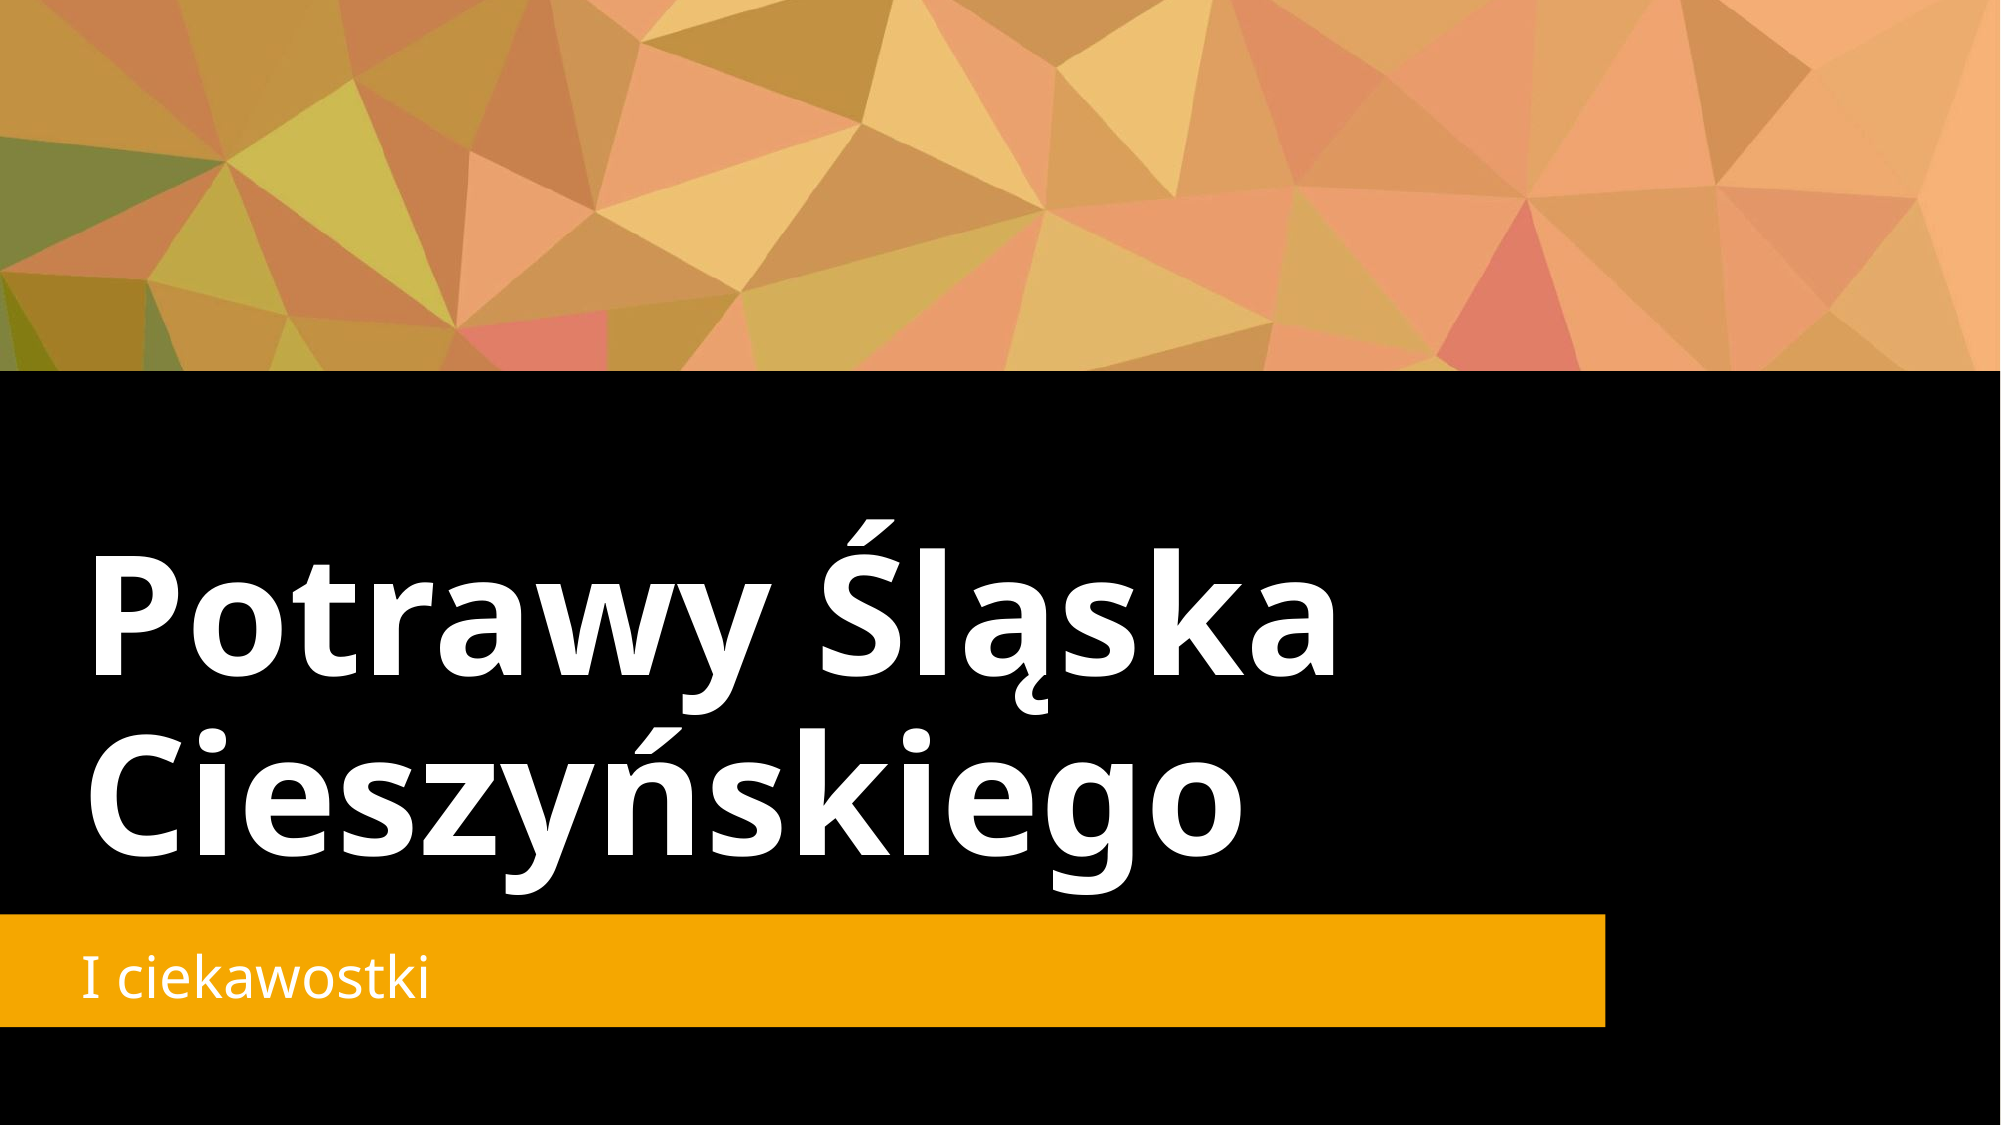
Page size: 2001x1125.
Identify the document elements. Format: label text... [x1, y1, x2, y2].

picture [0, 0, 2001, 1125]
text_box [0, 372, 2000, 1125]
subtitle I ciekawostki [66, 922, 1556, 1021]
title Potrawy Śląska Cieszyńskiego [66, 507, 1556, 899]
